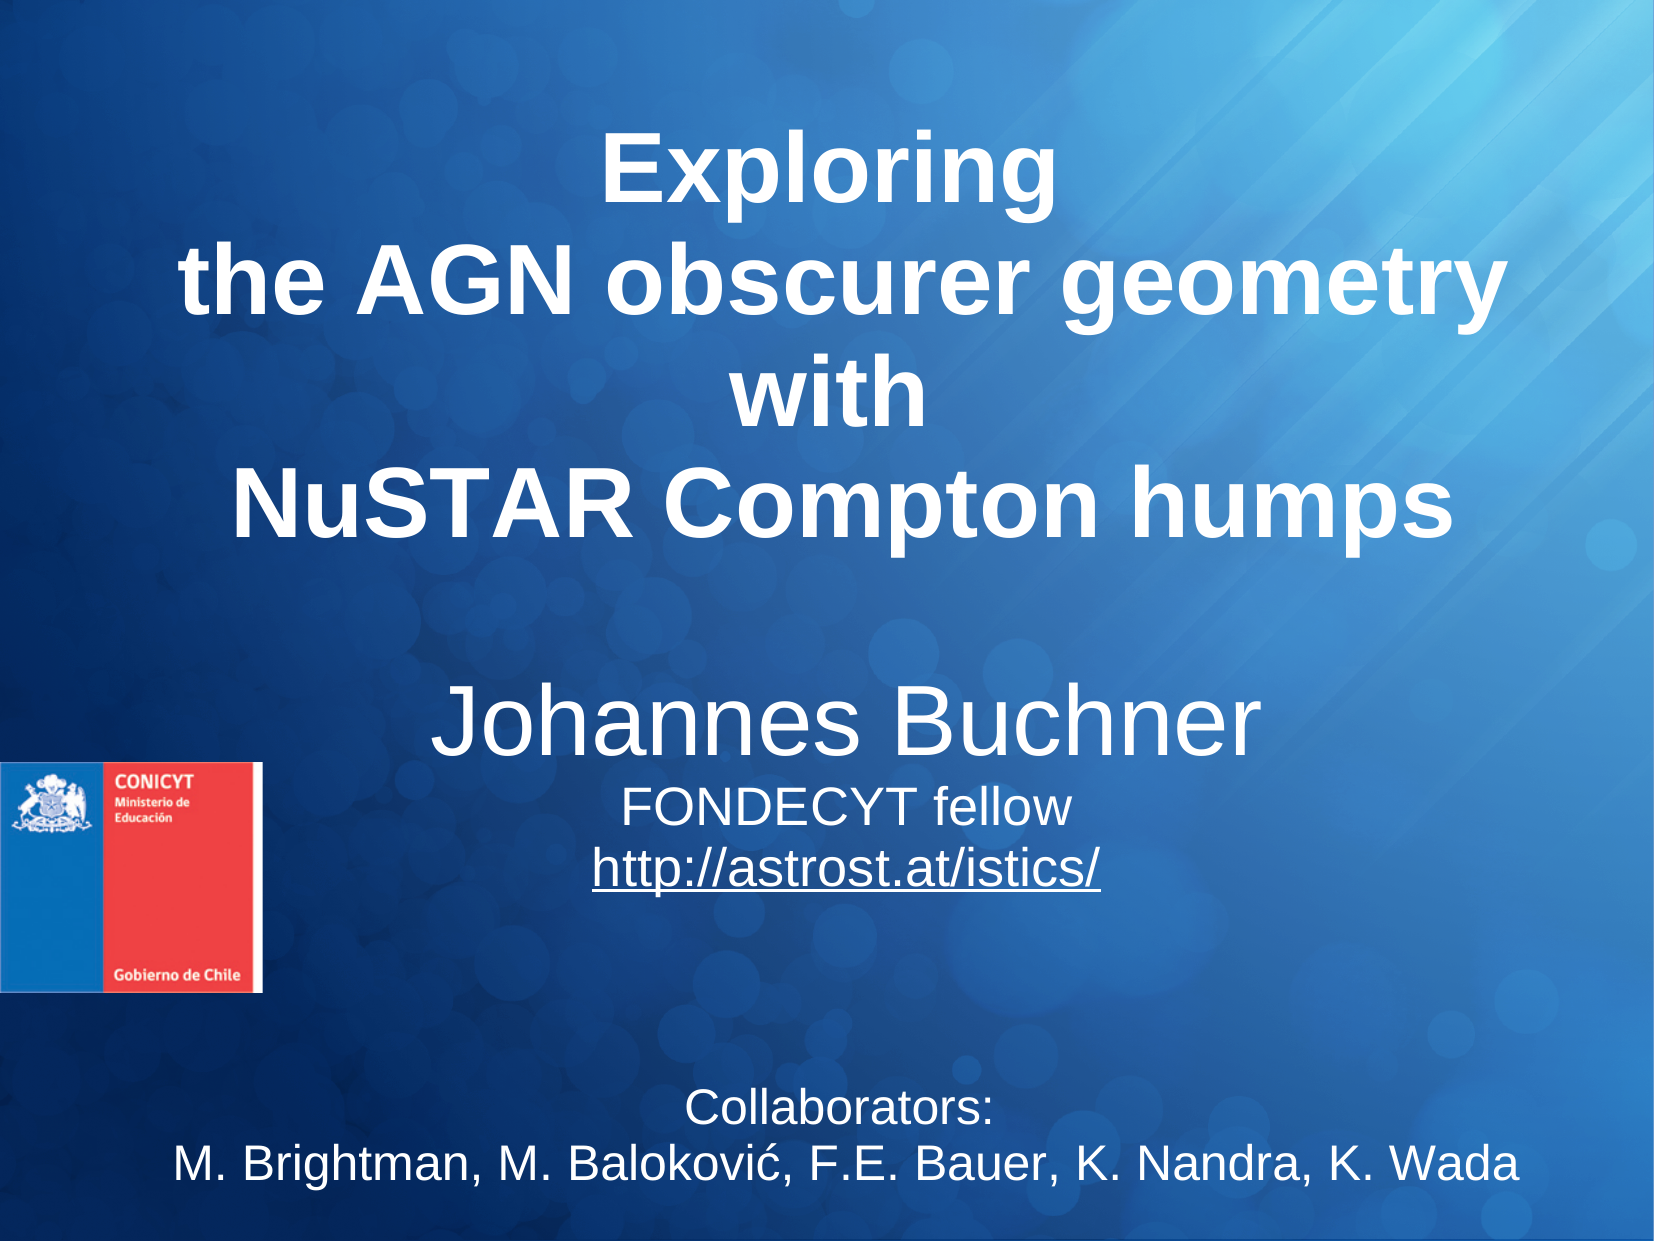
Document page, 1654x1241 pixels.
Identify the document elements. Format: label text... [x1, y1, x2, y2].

subtitle Johannes Buchner FONDECYT fellow http://astrost.at/istics/ Collaborators: M. Brightman, M. Baloković, F.E. Bauer, K. Nandra, K. Wada [118, 658, 1576, 1241]
picture [0, 0, 1654, 1241]
title Exploring the AGN obscurer geometry with NuSTAR Compton humps [75, 13, 1613, 658]
